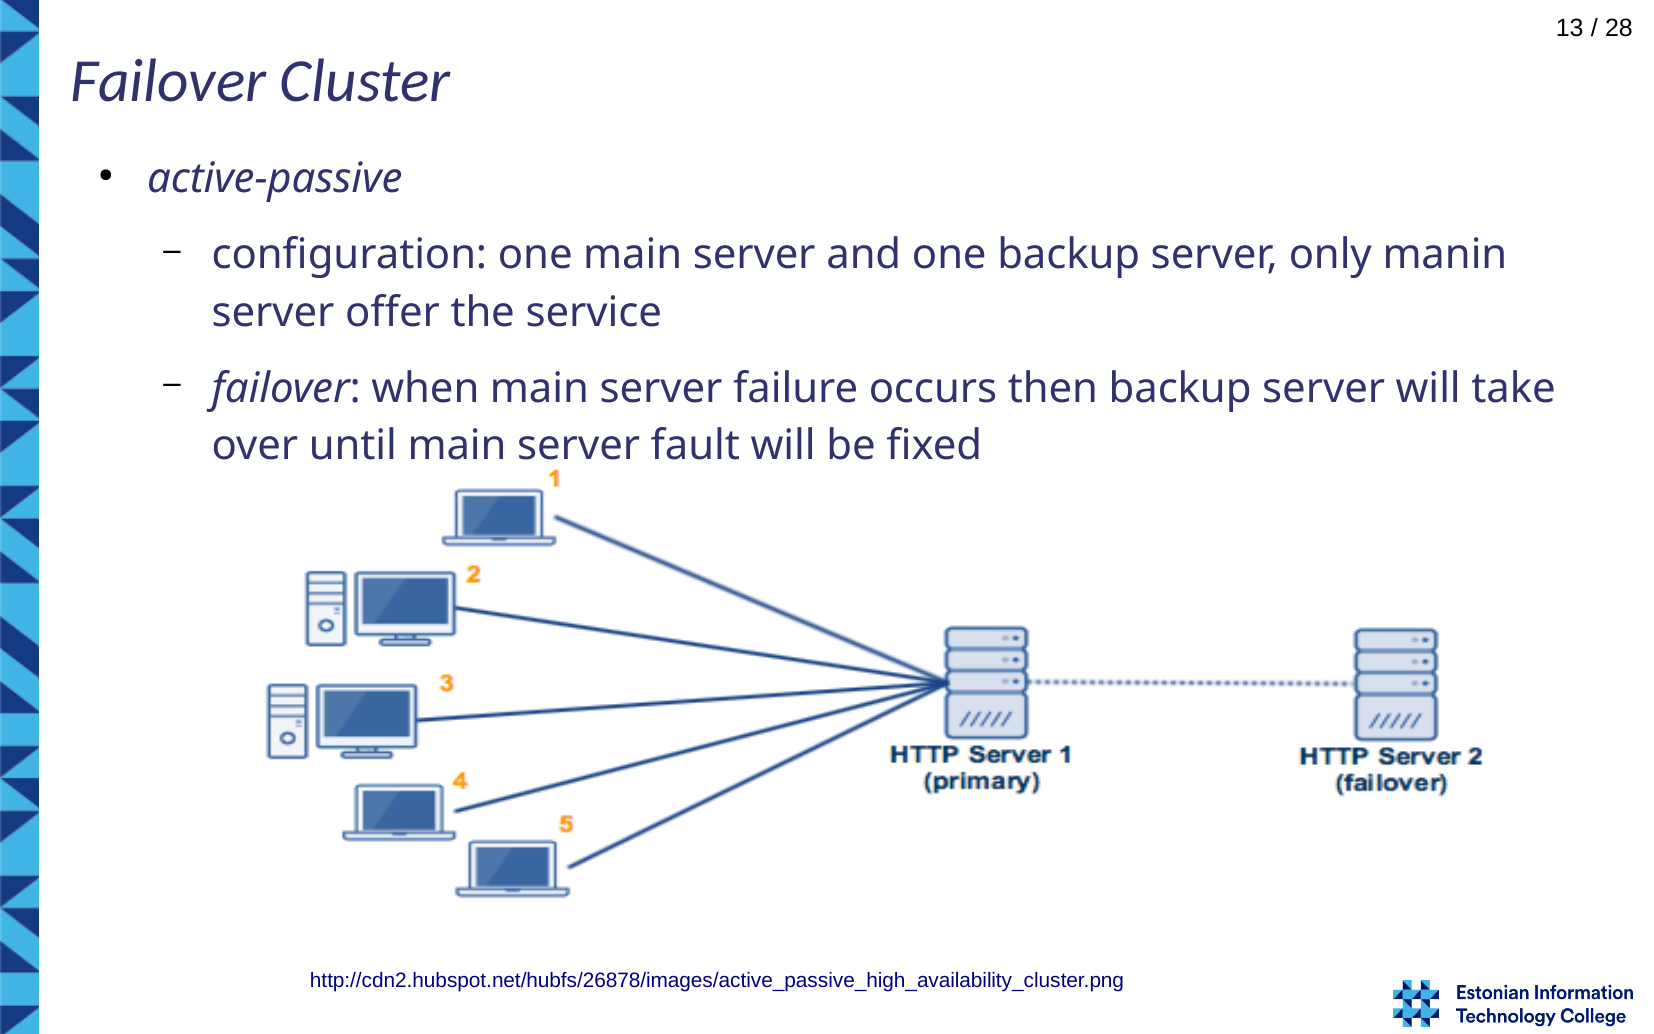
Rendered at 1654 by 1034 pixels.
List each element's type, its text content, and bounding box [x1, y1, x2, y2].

picture [1393, 980, 1633, 1027]
list active-passive configuration: one main server and one backup server, only manin server offer the service failover: when main server failure occurs then backup server will take over until main server fault will be fixed [82, 147, 1625, 473]
title Failover Cluster [70, 41, 1630, 130]
text_box http://cdn2.hubspot.net/hubfs/26878/images/active_passive_high_availability_cluster.png [295, 961, 1241, 1000]
picture [244, 473, 1497, 903]
